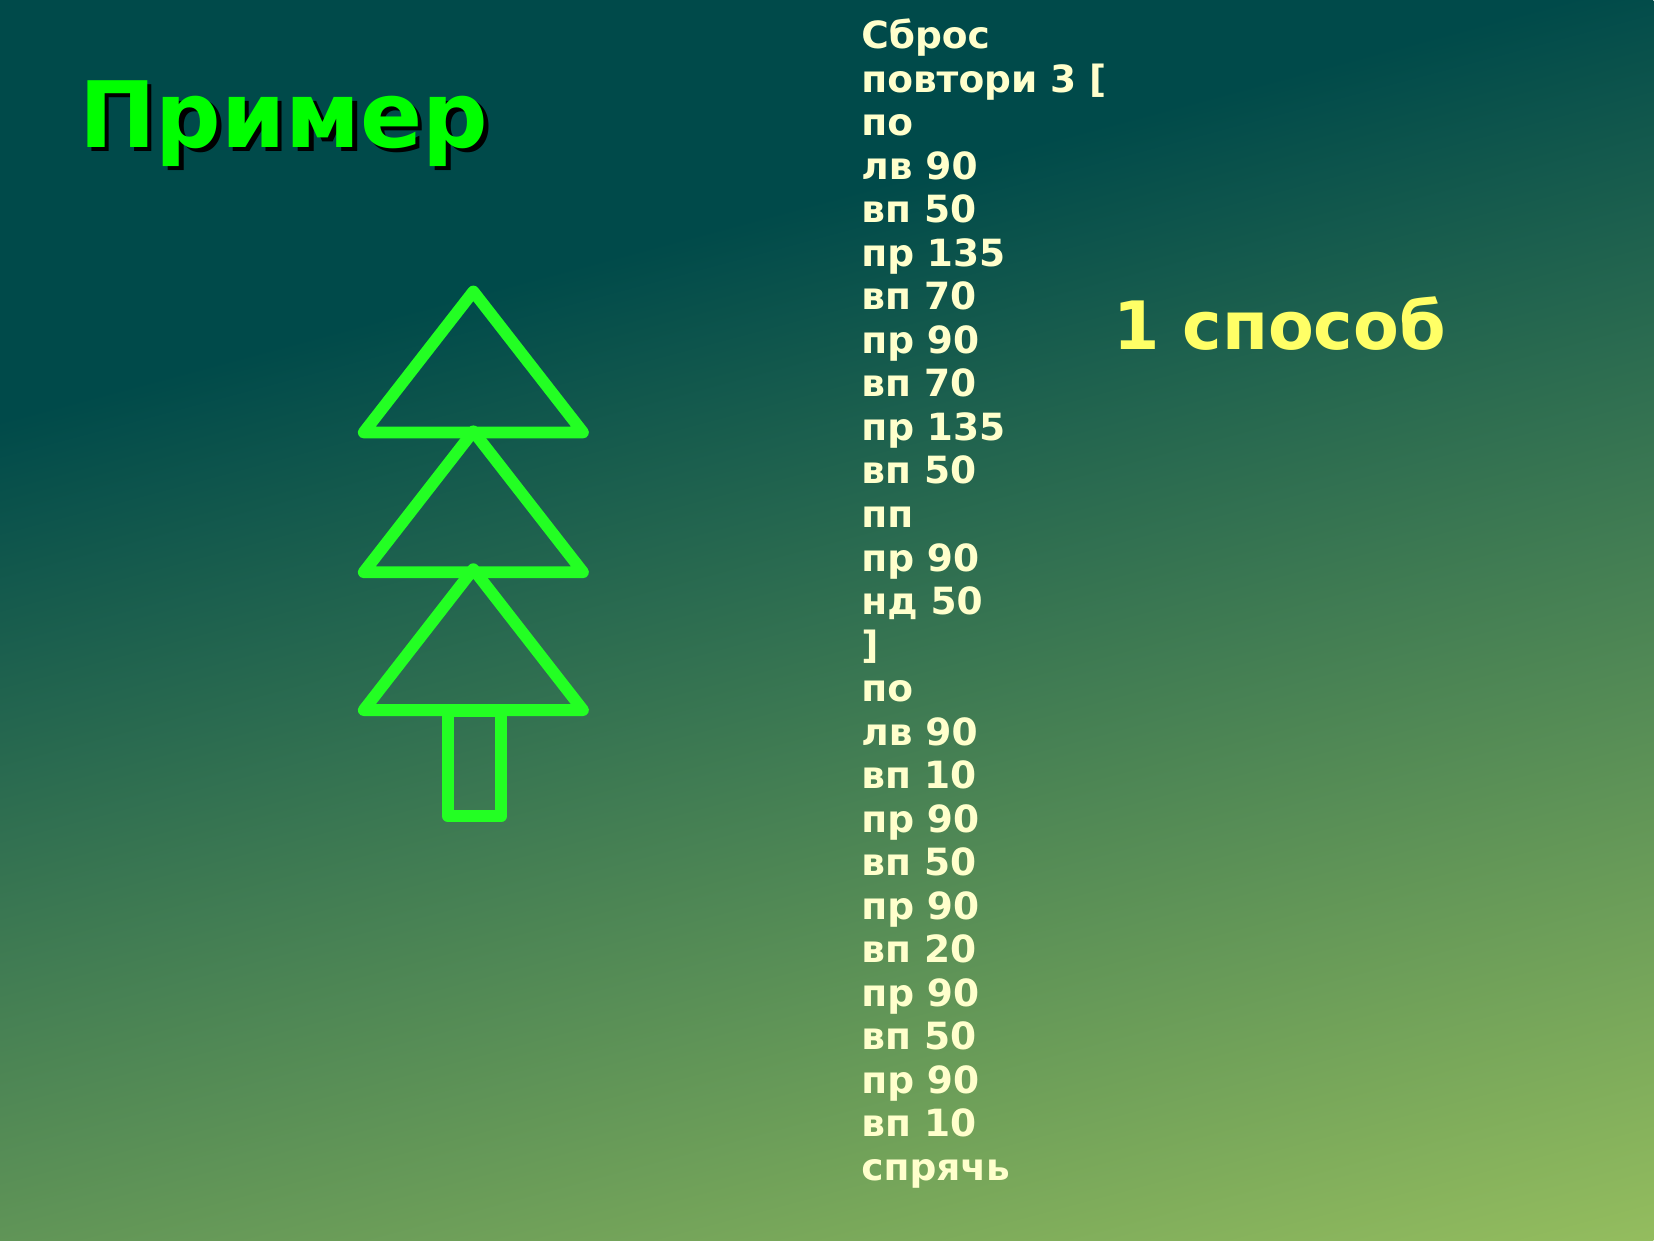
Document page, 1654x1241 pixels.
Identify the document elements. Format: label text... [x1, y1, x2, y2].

text_box 1 способ [1098, 279, 1582, 373]
text_box Сброс повтори 3 [ по лв 90 вп 50 пр 135 вп 70 пр 90 вп 70 пр 135 вп 50 пп пр 90 нд 50 ] по лв 90 вп 10 пр 90 вп 50 пр 90 вп 20 пр 90 вп 50 пр 90 вп 10 спрячь [846, 6, 1272, 1241]
title Пример [59, 19, 509, 212]
